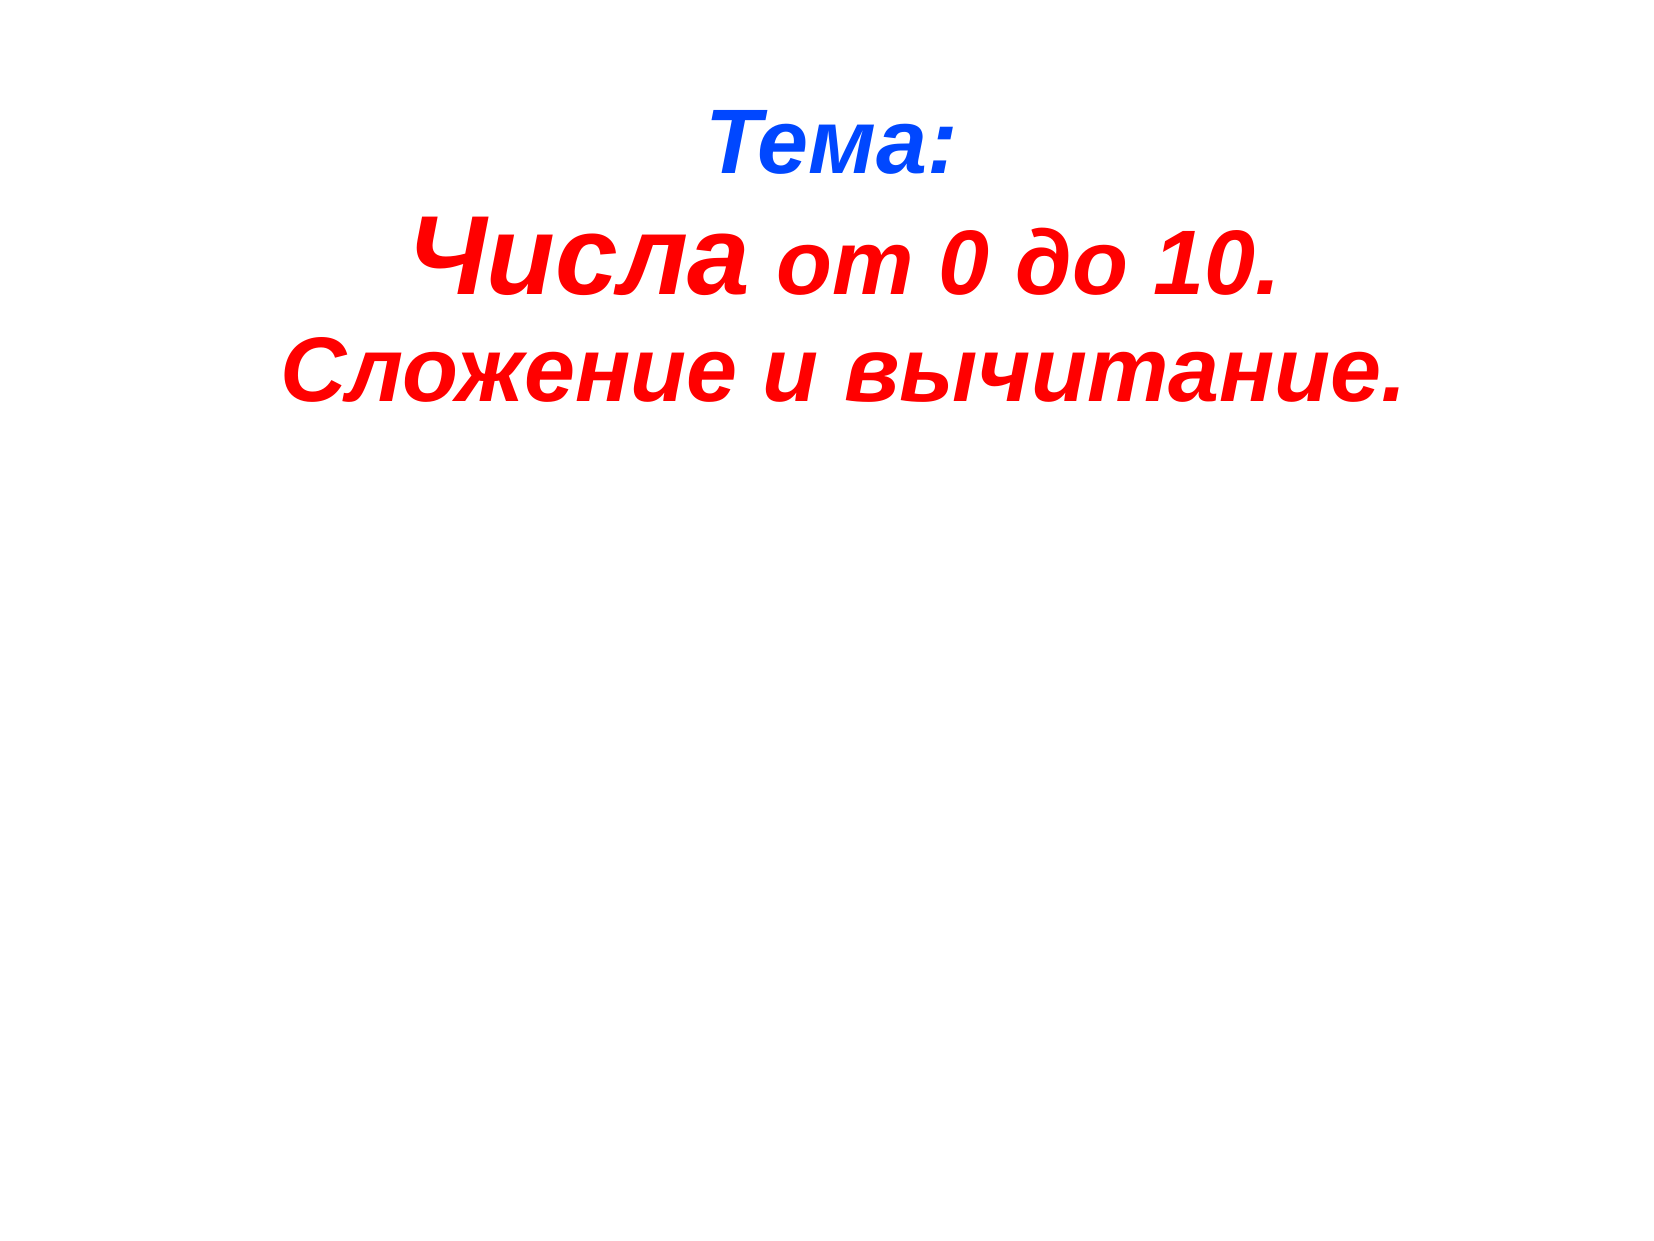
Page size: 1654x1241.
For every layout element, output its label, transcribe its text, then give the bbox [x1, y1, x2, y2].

text_box Тема: Числа от 0 до 10. Сложение и вычитание. [129, 51, 1560, 461]
